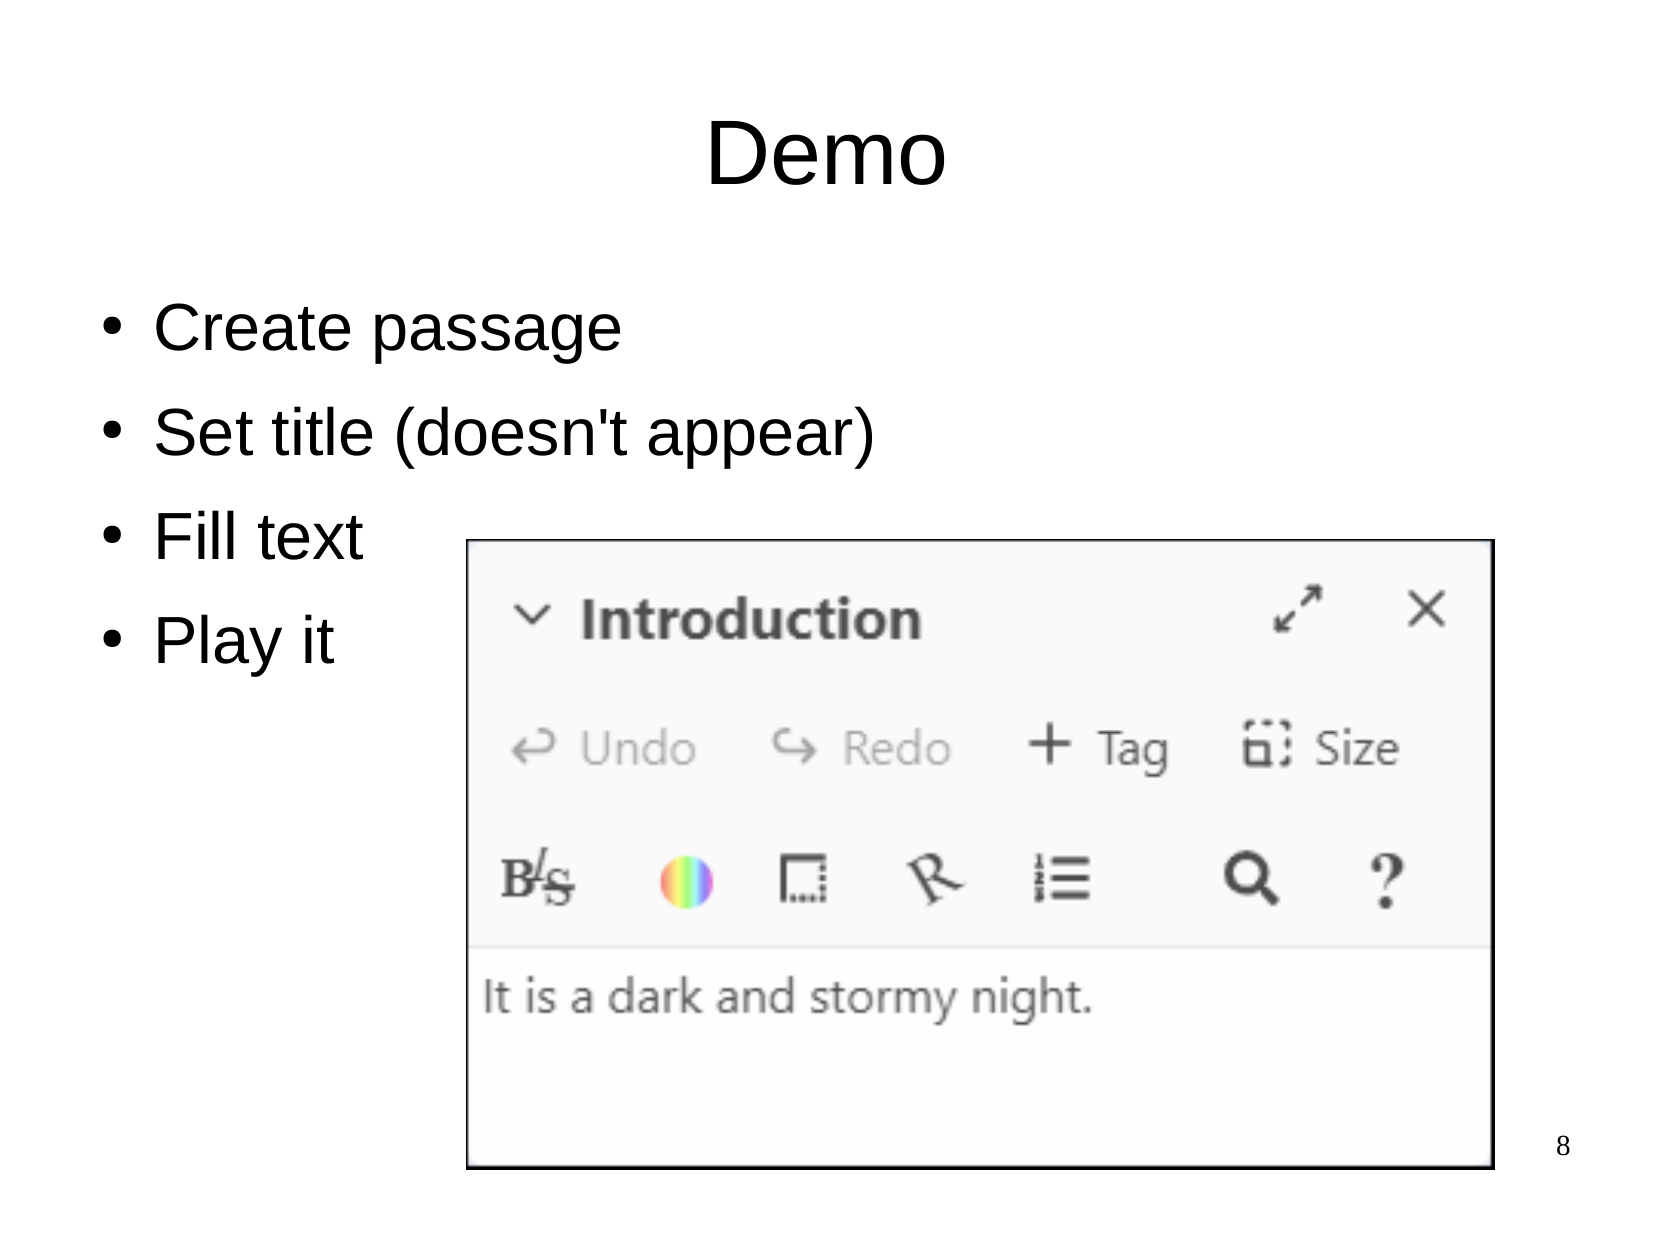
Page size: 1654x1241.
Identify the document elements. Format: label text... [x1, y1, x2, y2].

picture [466, 539, 1495, 1171]
title Demo [82, 49, 1571, 257]
list Create passage Set title (doesn't appear) Fill text Play it [82, 290, 1571, 1109]
